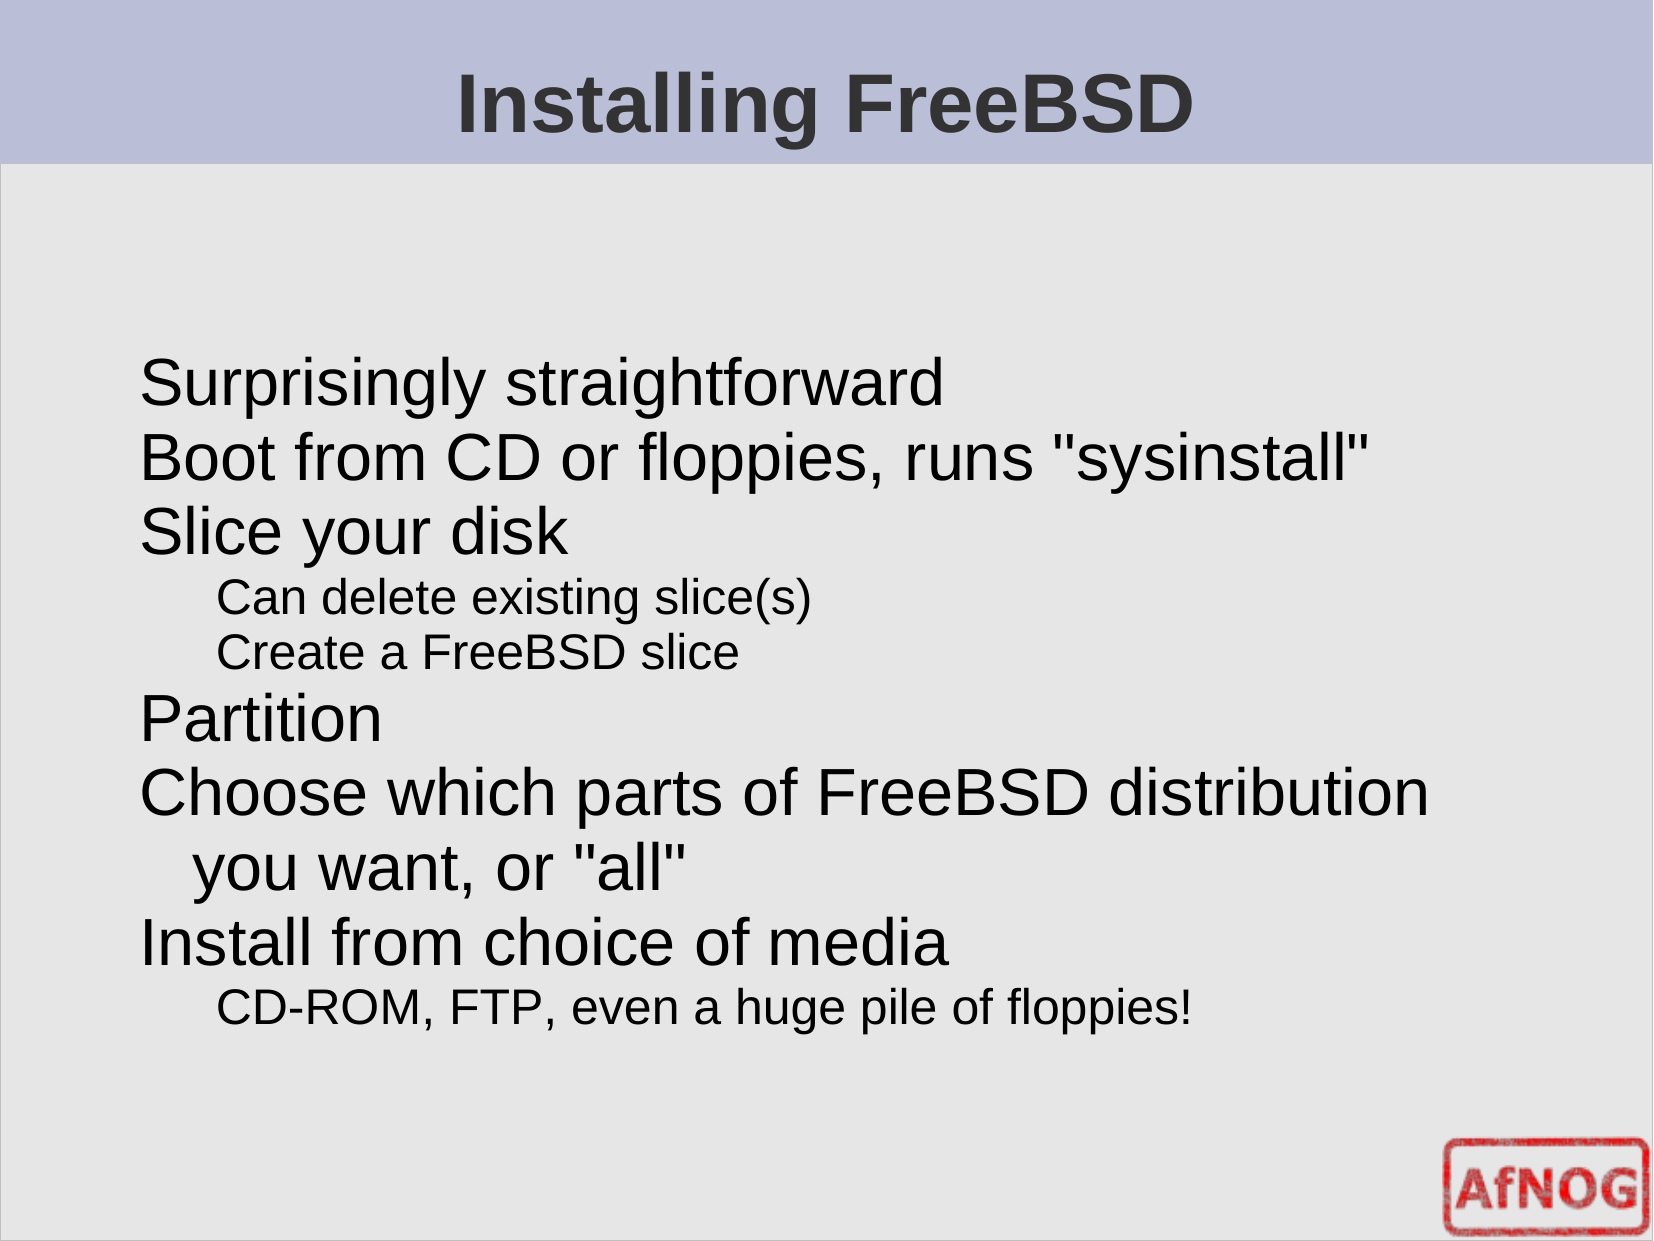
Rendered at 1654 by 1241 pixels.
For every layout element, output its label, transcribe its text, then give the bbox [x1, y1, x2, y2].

title Installing FreeBSD [0, 0, 1653, 208]
list Surprisingly straightforward Boot from CD or floppies, runs "sysinstall" Slice your disk Can delete existing slice(s) Create a FreeBSD slice Partition Choose which parts of FreeBSD distribution you want, or "all" Install from choice of media CD-ROM, FTP, even a huge pile of floppies! [121, 344, 1534, 1127]
picture [1441, 1135, 1653, 1241]
